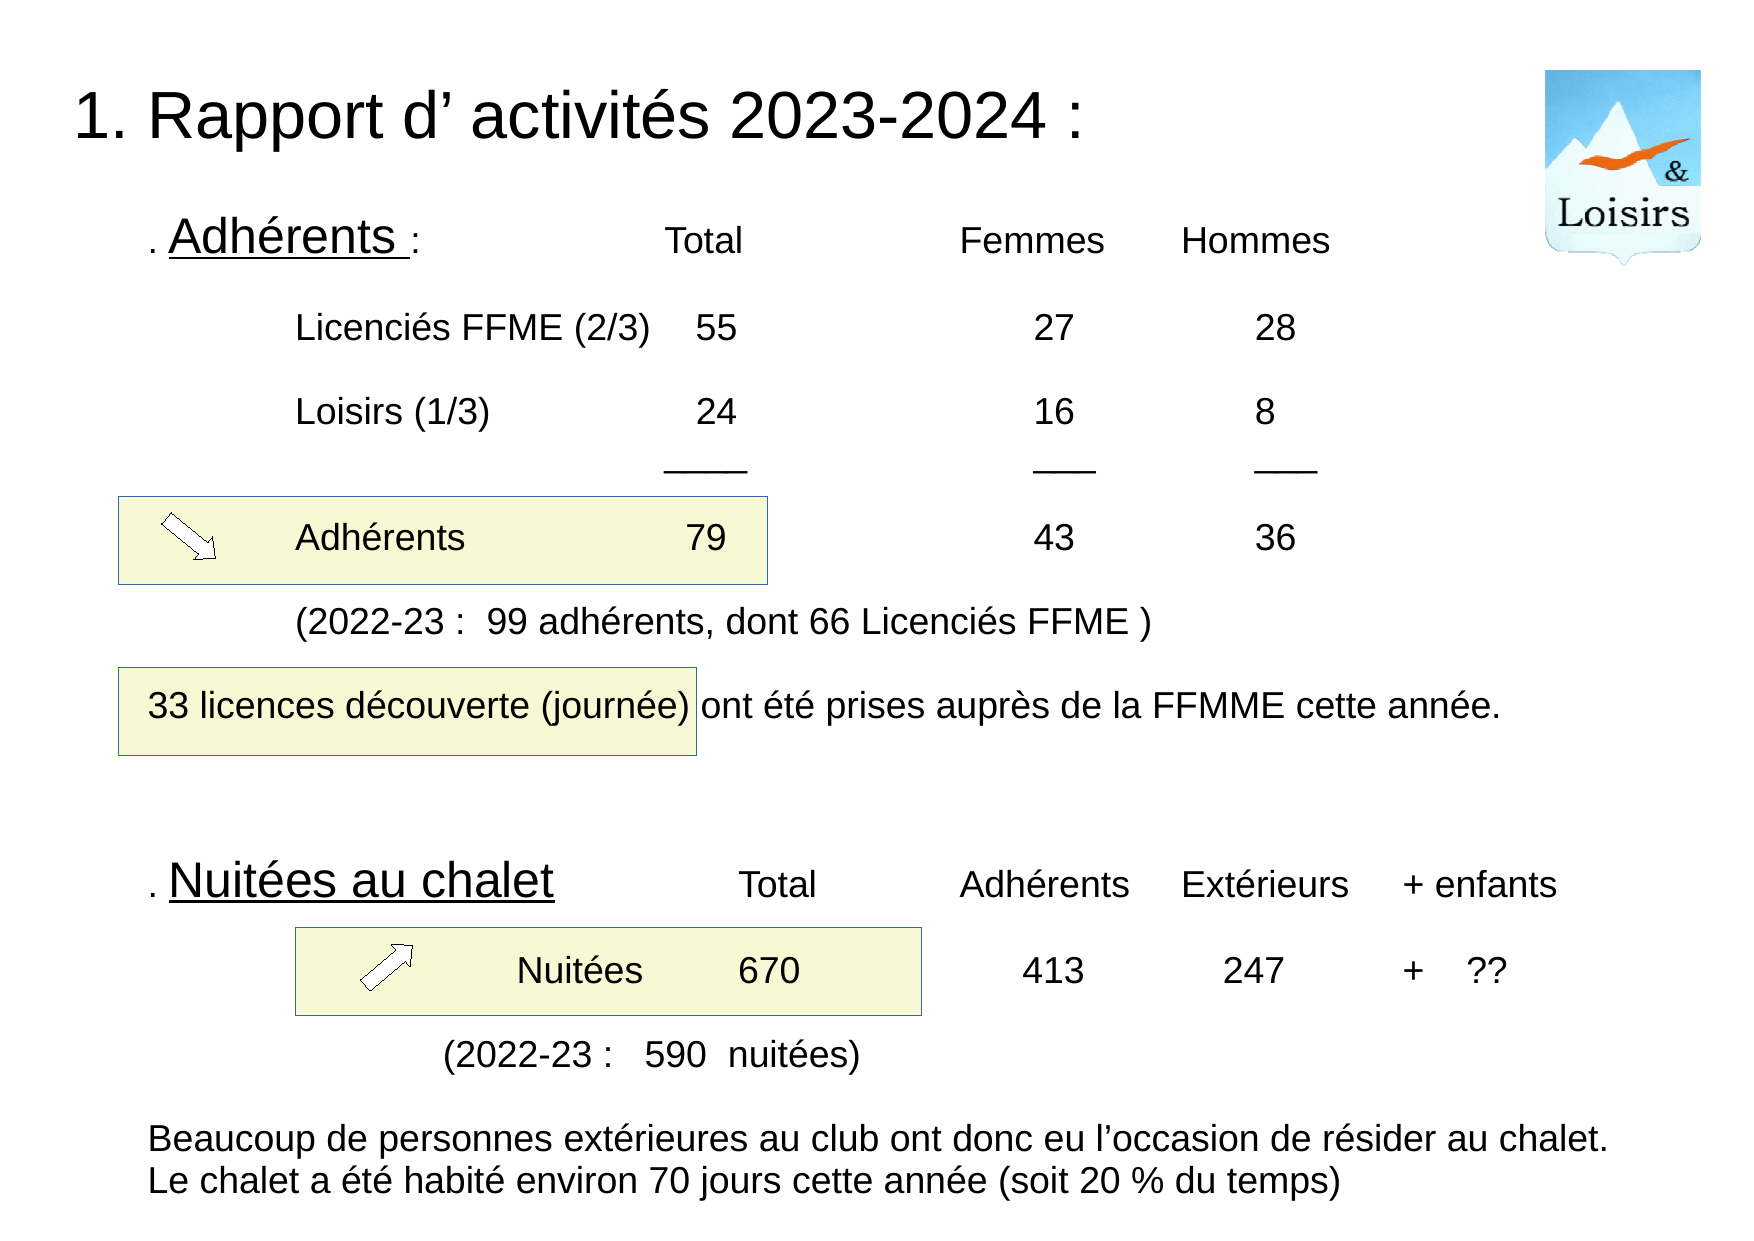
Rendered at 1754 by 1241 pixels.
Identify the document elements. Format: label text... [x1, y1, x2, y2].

text_box [360, 944, 413, 991]
text_box 1. Rapport d’ activités 2023-2024 : . Adhérents : Total Femmes Hommes Licenciés FFME (2/3) 55 27 28 Loisirs (1/3) 24 16 8 ____ ___ ___ Adhérents 79 43 36 (2022-23 : 99 adhérents, dont 66 Licenciés FFME ) 33 licences découverte (journée) ont été prises auprès de la FFMME cette année. . Nuitées au chalet Total Adhérents Extérieurs + enfants Nuitées 670 413 247 + ?? (2022-23 : 590 nuitées) Beaucoup de personnes extérieures au club ont donc eu l’occasion de résider au chalet. Le chalet a été habité environ 70 jours cette année (soit 20 % du temps) [59, 70, 1695, 1241]
picture [1545, 70, 1701, 266]
text_box [161, 512, 216, 560]
